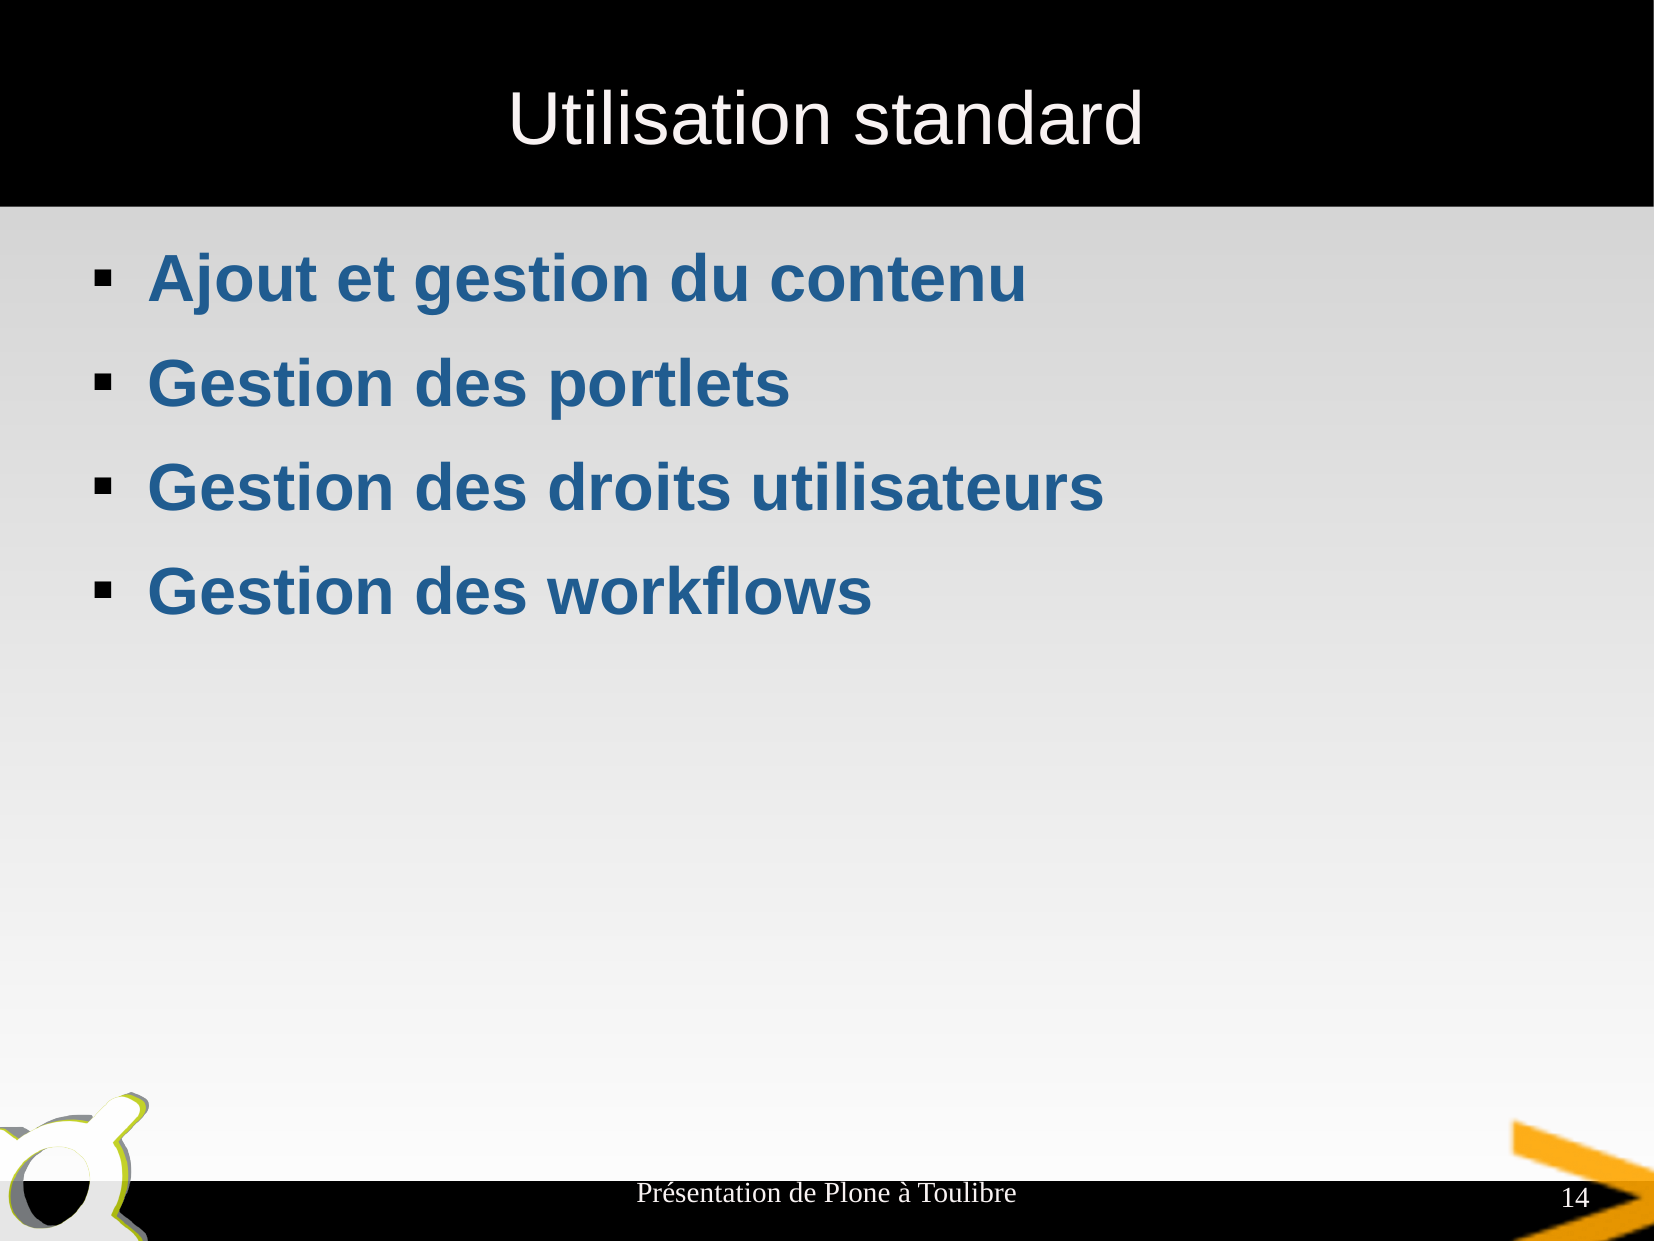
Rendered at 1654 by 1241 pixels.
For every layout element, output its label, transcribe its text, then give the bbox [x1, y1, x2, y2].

picture [0, 1181, 149, 1241]
picture [1505, 1181, 1654, 1241]
list Ajout et gestion du contenu Gestion des portlets Gestion des droits utilisateurs Gestion des workflows [76, 241, 1565, 1123]
title Utilisation standard [177, 29, 1477, 207]
